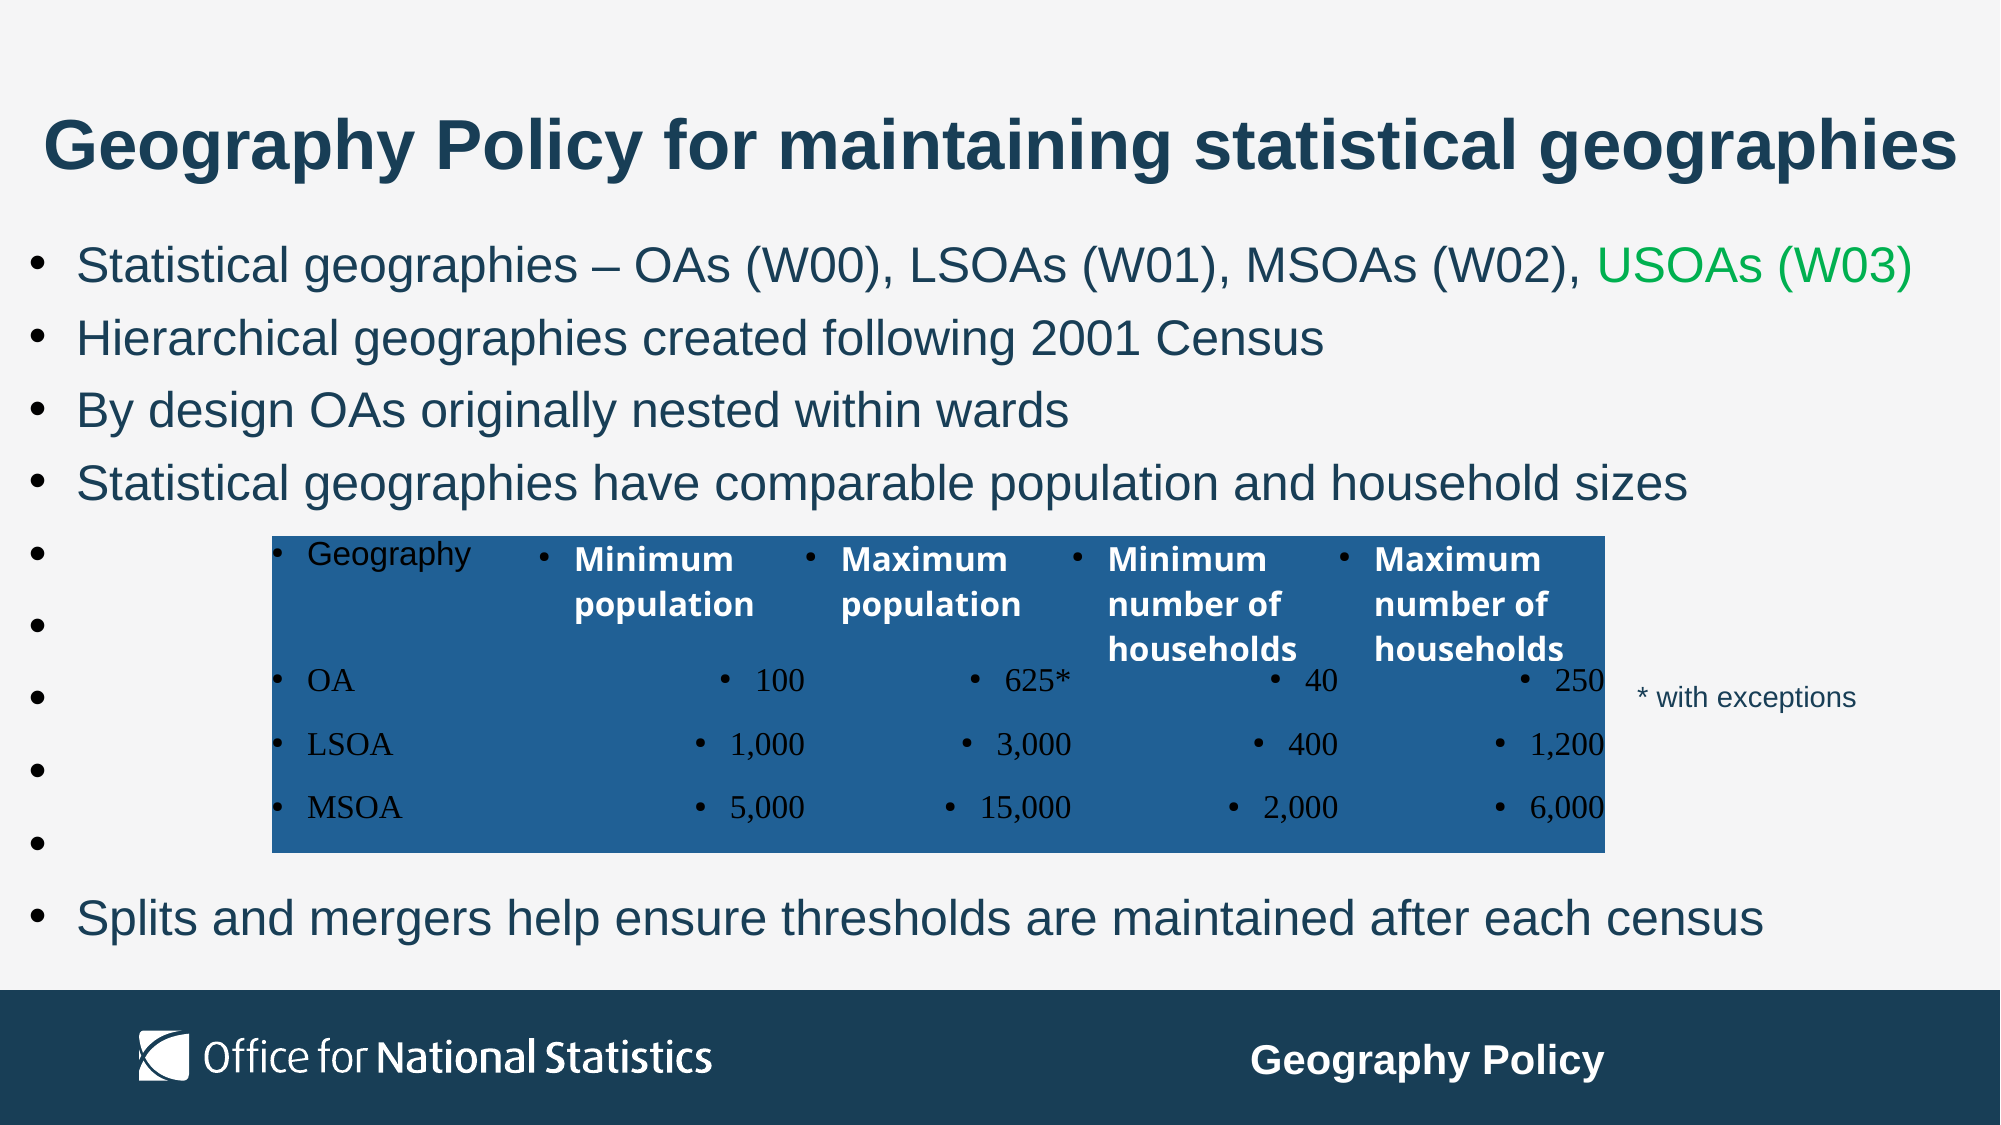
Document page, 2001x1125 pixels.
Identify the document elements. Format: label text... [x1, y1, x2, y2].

text_box * with exceptions [1637, 669, 2000, 766]
table_cell 100 [538, 661, 805, 725]
table_cell 40 [1072, 661, 1338, 725]
text_box Geography Policy [1235, 1025, 1866, 1086]
table_cell 400 [1072, 725, 1338, 789]
table_header Geography [272, 536, 538, 661]
table_cell LSOA [272, 725, 538, 789]
table_cell 3,000 [805, 725, 1072, 789]
table_header Maximum number of households [1338, 536, 1605, 661]
table_cell 1,200 [1338, 725, 1605, 789]
table_cell 1,000 [538, 725, 805, 789]
table_header Maximum population [805, 536, 1072, 661]
text_box Statistical geographies – OAs (W00), LSOAs (W01), MSOAs (W02), USOAs (W03) Hierarchical geographies created following 2001 Census By design OAs originally nested within wards Statistical geographies have comparable population and household sizes Splits and mergers help ensure thresholds are maintained after each census [29, 218, 1955, 953]
table_header Minimum population [538, 536, 805, 661]
table_cell 625* [805, 661, 1072, 725]
table_cell MSOA [272, 789, 538, 853]
title Geography Policy for maintaining statistical geographies [43, 105, 1983, 360]
table_cell OA [272, 661, 538, 725]
table_cell 2,000 [1072, 789, 1338, 853]
table_cell 5,000 [538, 789, 805, 853]
table_header Minimum number of households [1072, 536, 1338, 661]
table_cell 250 [1338, 661, 1605, 725]
table_cell 6,000 [1338, 789, 1605, 853]
table_cell 15,000 [805, 789, 1072, 853]
